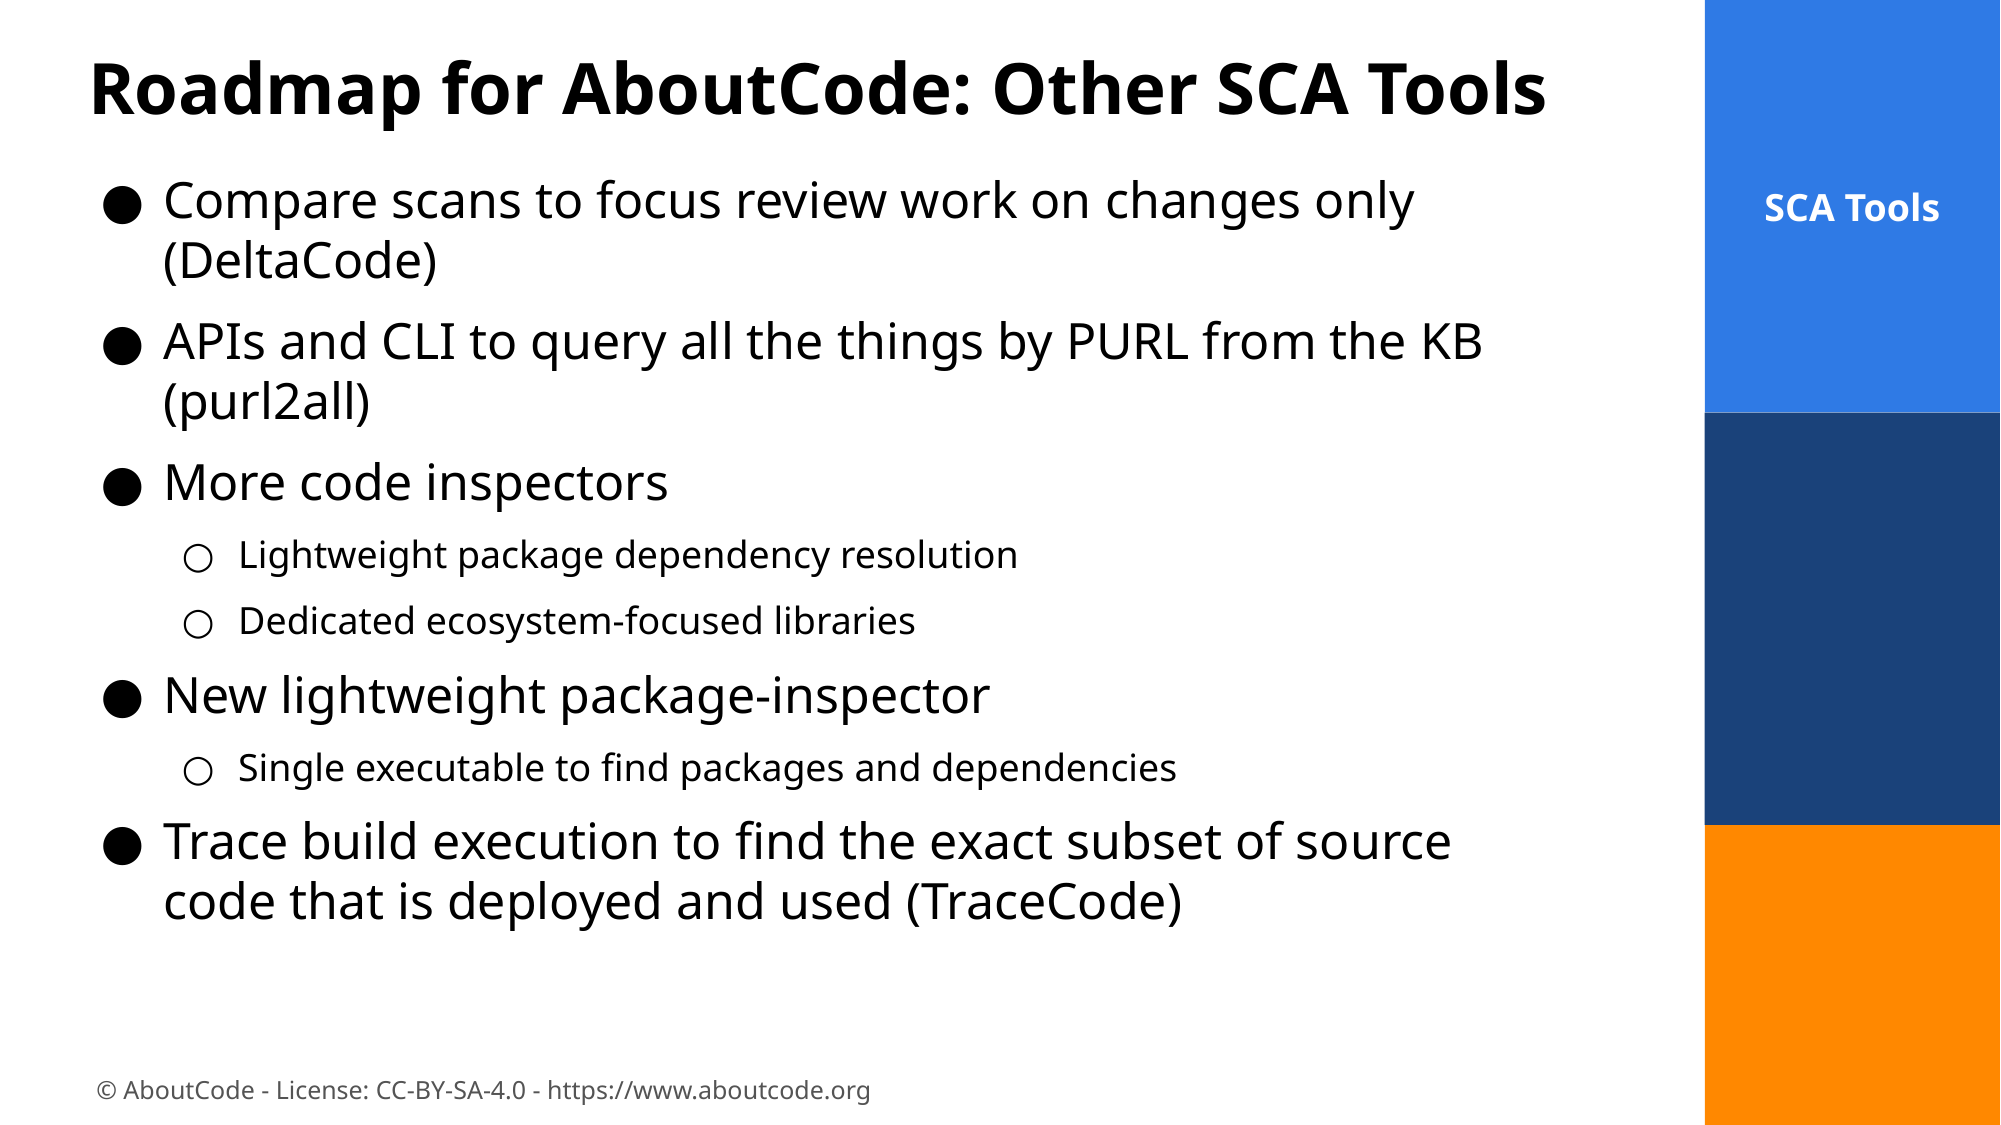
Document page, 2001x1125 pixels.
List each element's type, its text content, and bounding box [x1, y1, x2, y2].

list Compare scans to focus review work on changes only (DeltaCode) APIs and CLI to query all the things by PURL from the KB (purl2all) More code inspectors Lightweight package dependency resolution Dedicated ecosystem-focused libraries New lightweight package-inspector Single executable to find packages and dependencies Trace build execution to find the exact subset of source code that is deployed and used (TraceCode) [68, 149, 1576, 1082]
text_box [1704, 413, 2000, 1125]
text_box SCA Tools [1704, 0, 2000, 413]
title Roadmap for AboutCode: Other SCA Tools [68, 23, 1704, 149]
